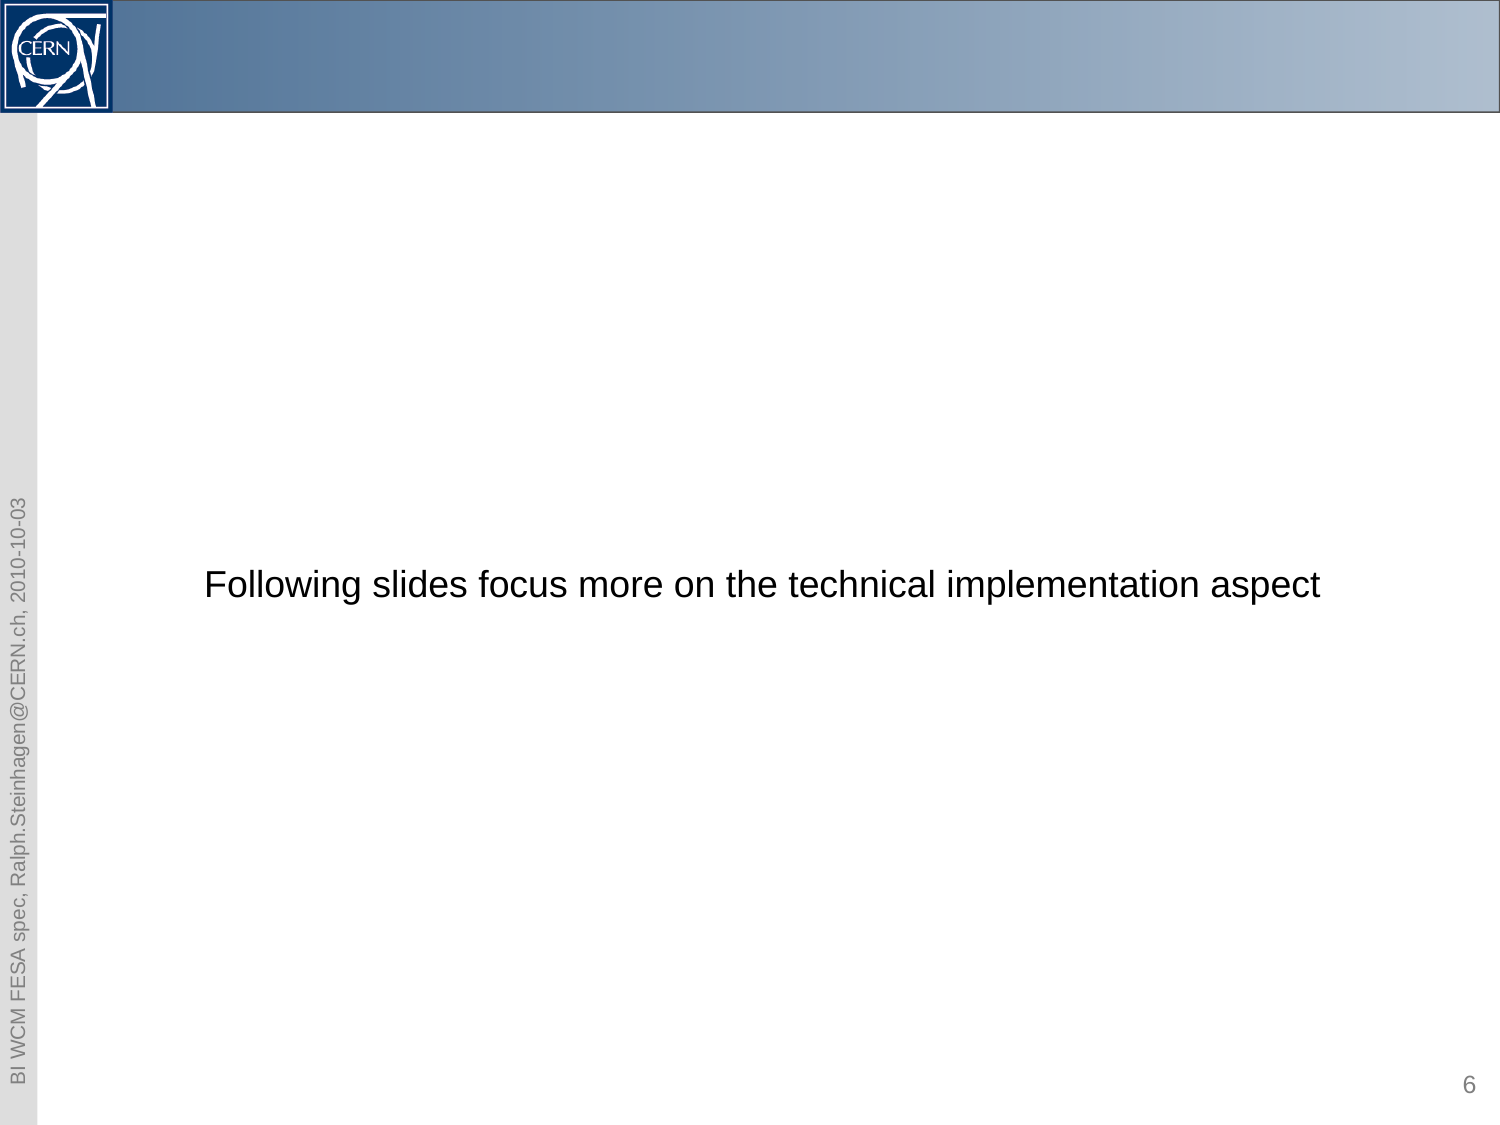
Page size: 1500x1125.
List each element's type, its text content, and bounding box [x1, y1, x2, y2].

picture [0, 0, 113, 113]
subtitle Following slides focus more on the technical implementation aspect [87, 137, 1438, 1030]
